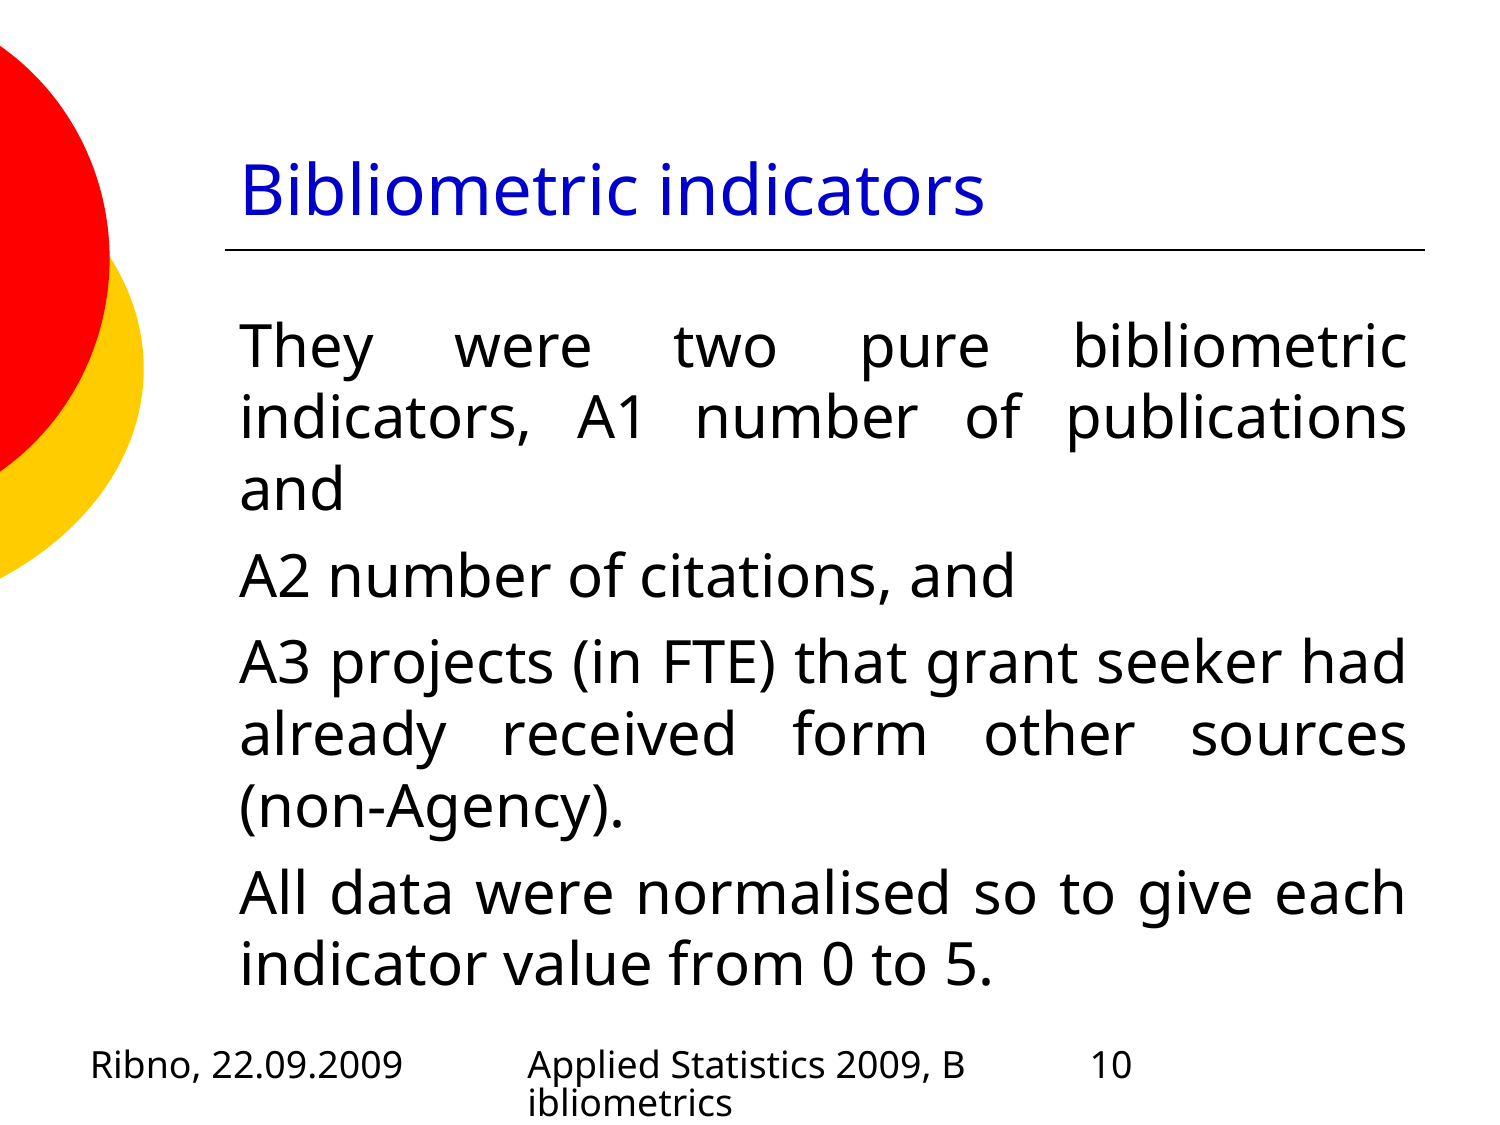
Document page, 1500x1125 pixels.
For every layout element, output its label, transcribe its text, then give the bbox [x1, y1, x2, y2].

title Bibliometric indicators [224, 49, 1425, 237]
list They were two pure bibliometric indicators, A1 number of publications and A2 number of citations, and A3 projects (in FTE) that grant seeker had already received form other sources (non-Agency). All data were normalised so to give each indicator value from 0 to 5. [224, 299, 1425, 975]
